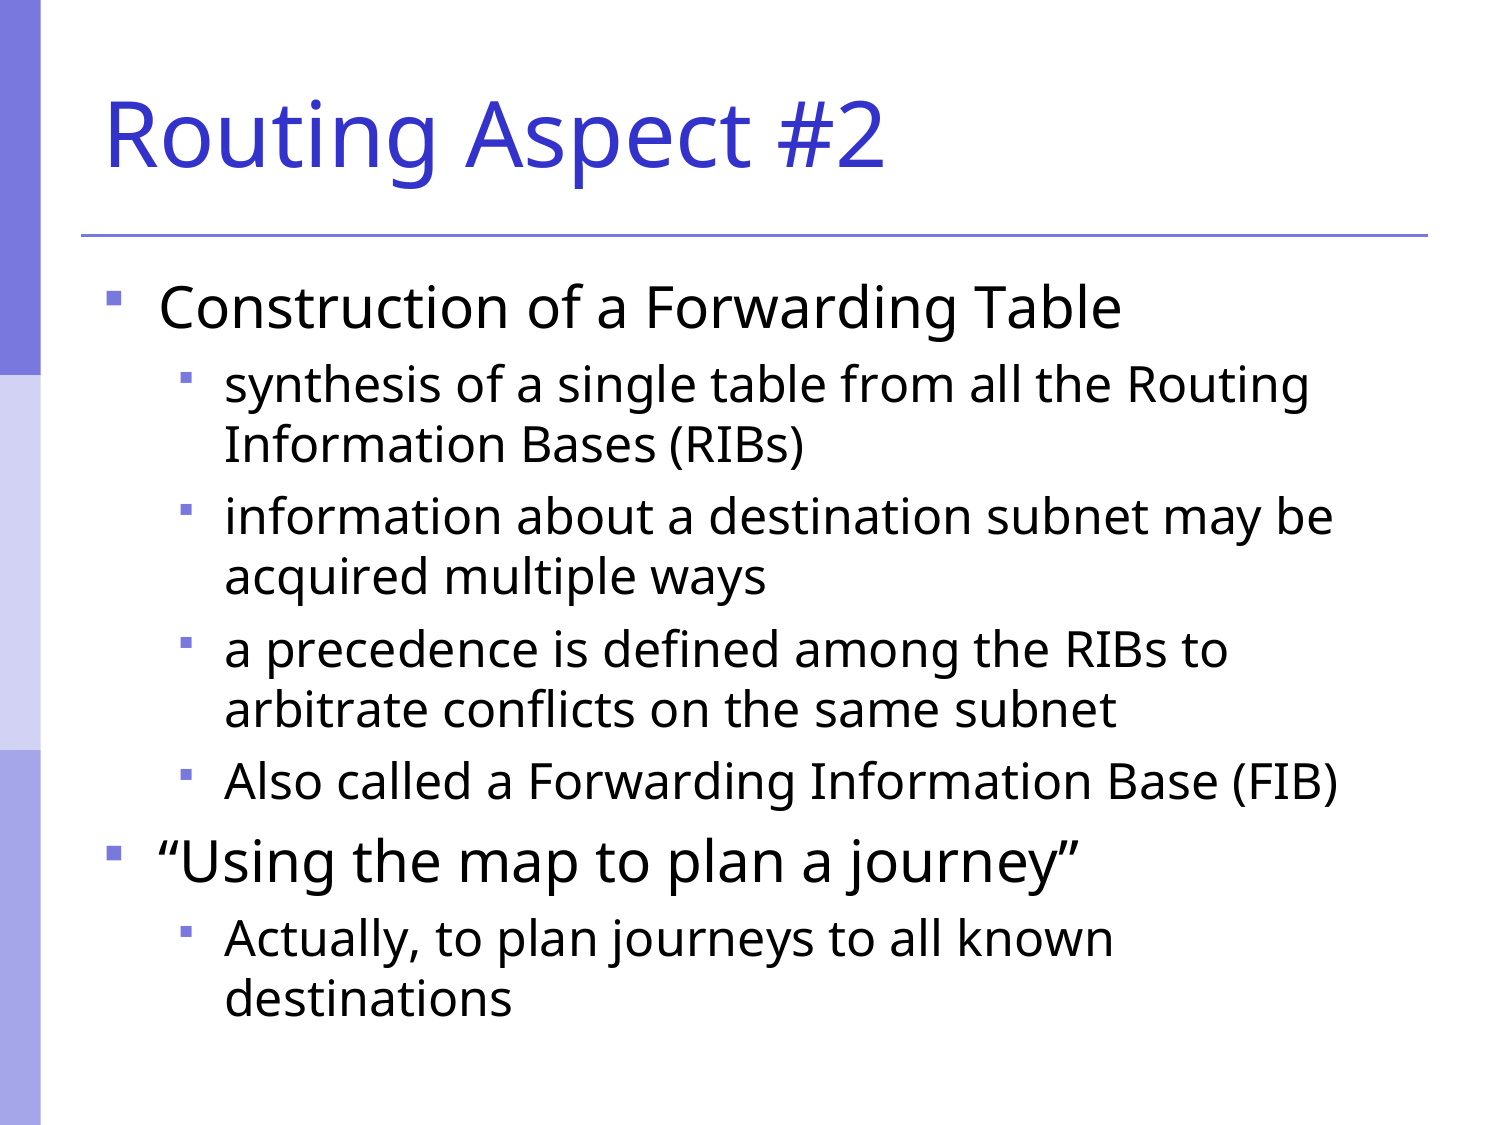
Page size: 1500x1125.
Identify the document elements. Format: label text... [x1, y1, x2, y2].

list Construction of a Forwarding Table synthesis of a single table from all the Routing Information Bases (RIBs) information about a destination subnet may be acquired multiple ways a precedence is defined among the RIBs to arbitrate conflicts on the same subnet Also called a Forwarding Information Base (FIB) “Using the map to plan a journey” Actually, to plan journeys to all known destinations [87, 262, 1363, 1095]
title Routing Aspect #2 [87, 37, 1363, 225]
